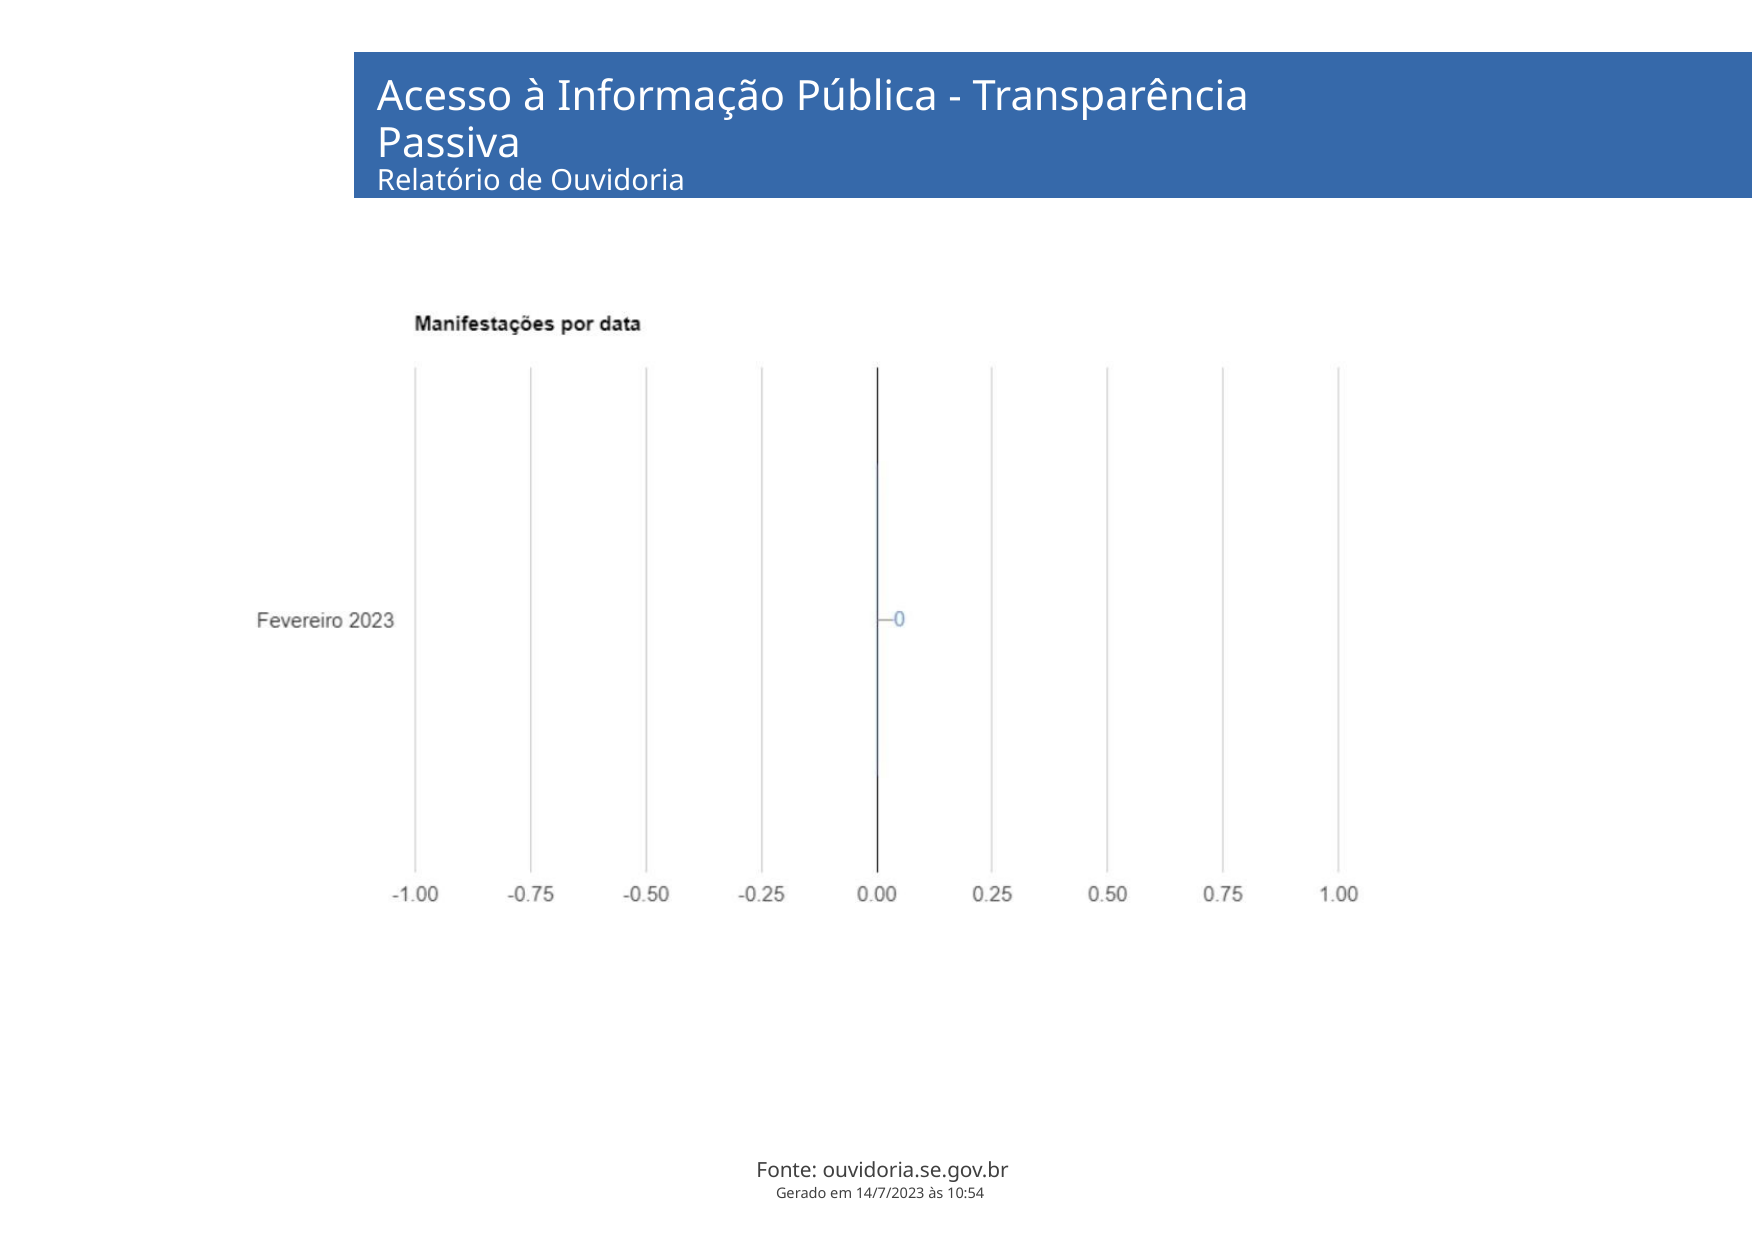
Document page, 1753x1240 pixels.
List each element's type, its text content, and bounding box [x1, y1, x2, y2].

text_box [155, 211, 1599, 1028]
text_box [354, 52, 1752, 198]
text_box Acesso à Informação Pública - Transparência Passiva Relatório de Ouvidoria EMSETUR - Fevereiro a Fevereiro de 2023 [376, 72, 1403, 228]
text_box Fonte: ouvidoria.se.gov.br Gerado em 14/7/2023 às 10:54 [756, 1158, 1023, 1202]
